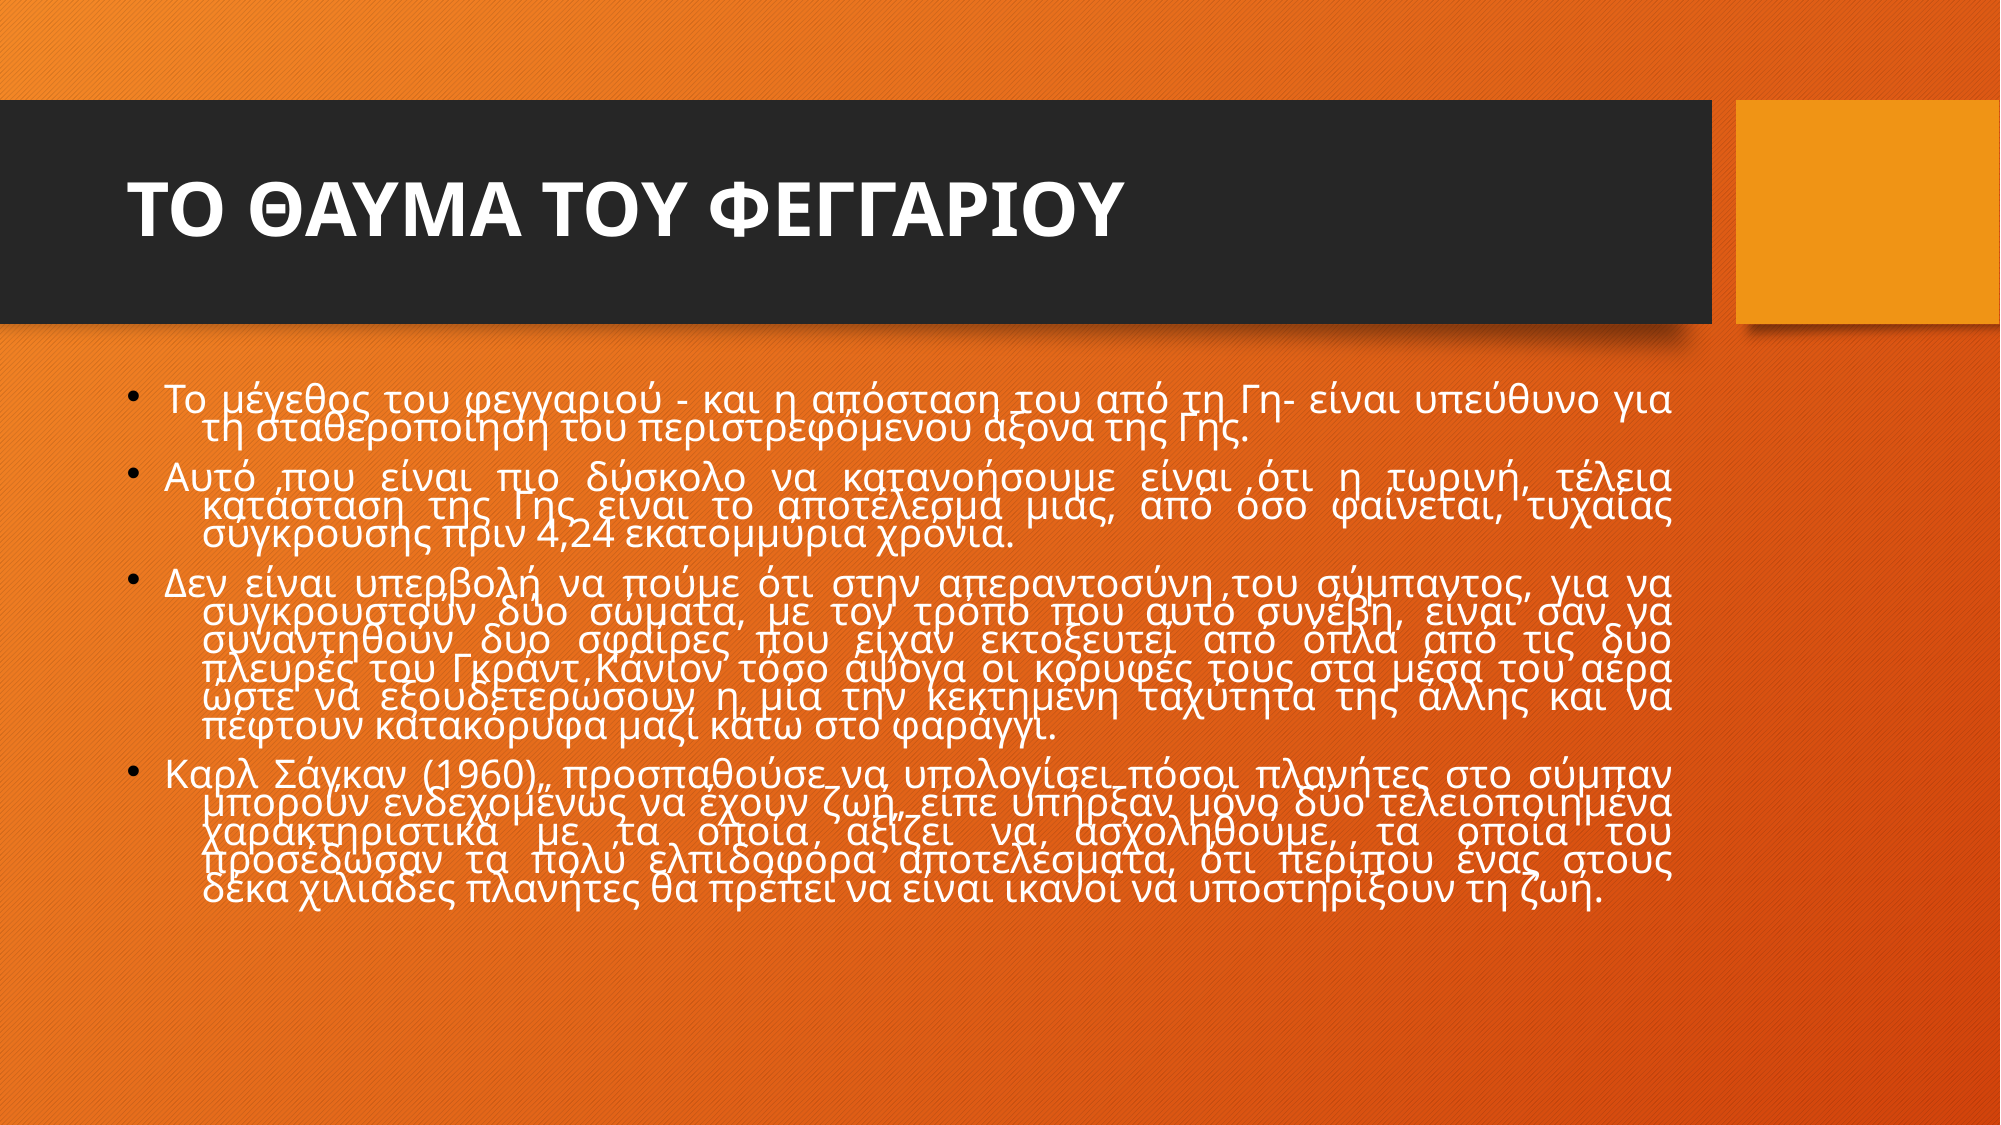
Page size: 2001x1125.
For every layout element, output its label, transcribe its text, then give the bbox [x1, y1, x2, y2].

title ΤΟ ΘΑΥΜΑ ΤΟΥ ΦΕΓΓΑΡΙΟΥ [111, 123, 1689, 301]
list Το μέγεθος του φεγγαριού - και η απόσταση του από τη Γη- είναι υπεύθυνο για τη σταθεροποίηση του περιστρεφόμενου άξονα της Γης. Αυτό που είναι πιο δύσκολο να κατανοήσουμε είναι ότι η τωρινή, τέλεια κατάσταση της Γης είναι το αποτέλεσμα μιας, από όσο φαίνεται, τυχαίας σύγκρουσης πριν 4,24 εκατομμύρια χρόνια. Δεν είναι υπερβολή να πούμε ότι στην απεραντοσύνη του σύμπαντος, για να συγκρουστούν δύο σώματα, με τον τρόπο που αυτό συνέβη, είναι σαν να συναντηθούν δυο σφαίρες που είχαν εκτοξευτεί από όπλα από τις δύο πλευρές του Γκράντ Κάνιον τόσο άψογα οι κορυφές τους στα μέσα του αέρα ώστε να εξουδετερώσουν η μία την κεκτημένη ταχύτητα της άλλης και να πέφτουν κατακόρυφα μαζί κάτω στο φαράγγι. Καρλ Σάγκαν (1960), προσπαθούσε να υπολογίσει πόσοι πλανήτες στο σύμπαν μπορούν ενδεχομένως να έχουν ζωή, είπε υπήρξαν μόνο δύο τελειοποιημένα χαρακτηριστικά με τα οποία αξίζει να ασχοληθούμε, τα οποία του προσέδωσαν τα πολύ ελπιδοφόρα αποτελέσματα, ότι περίπου ένας στους δέκα χιλιάδες πλανήτες θα πρέπει να είναι ικανοί να υποστηρίξουν τη ζωή. [111, 383, 1689, 974]
